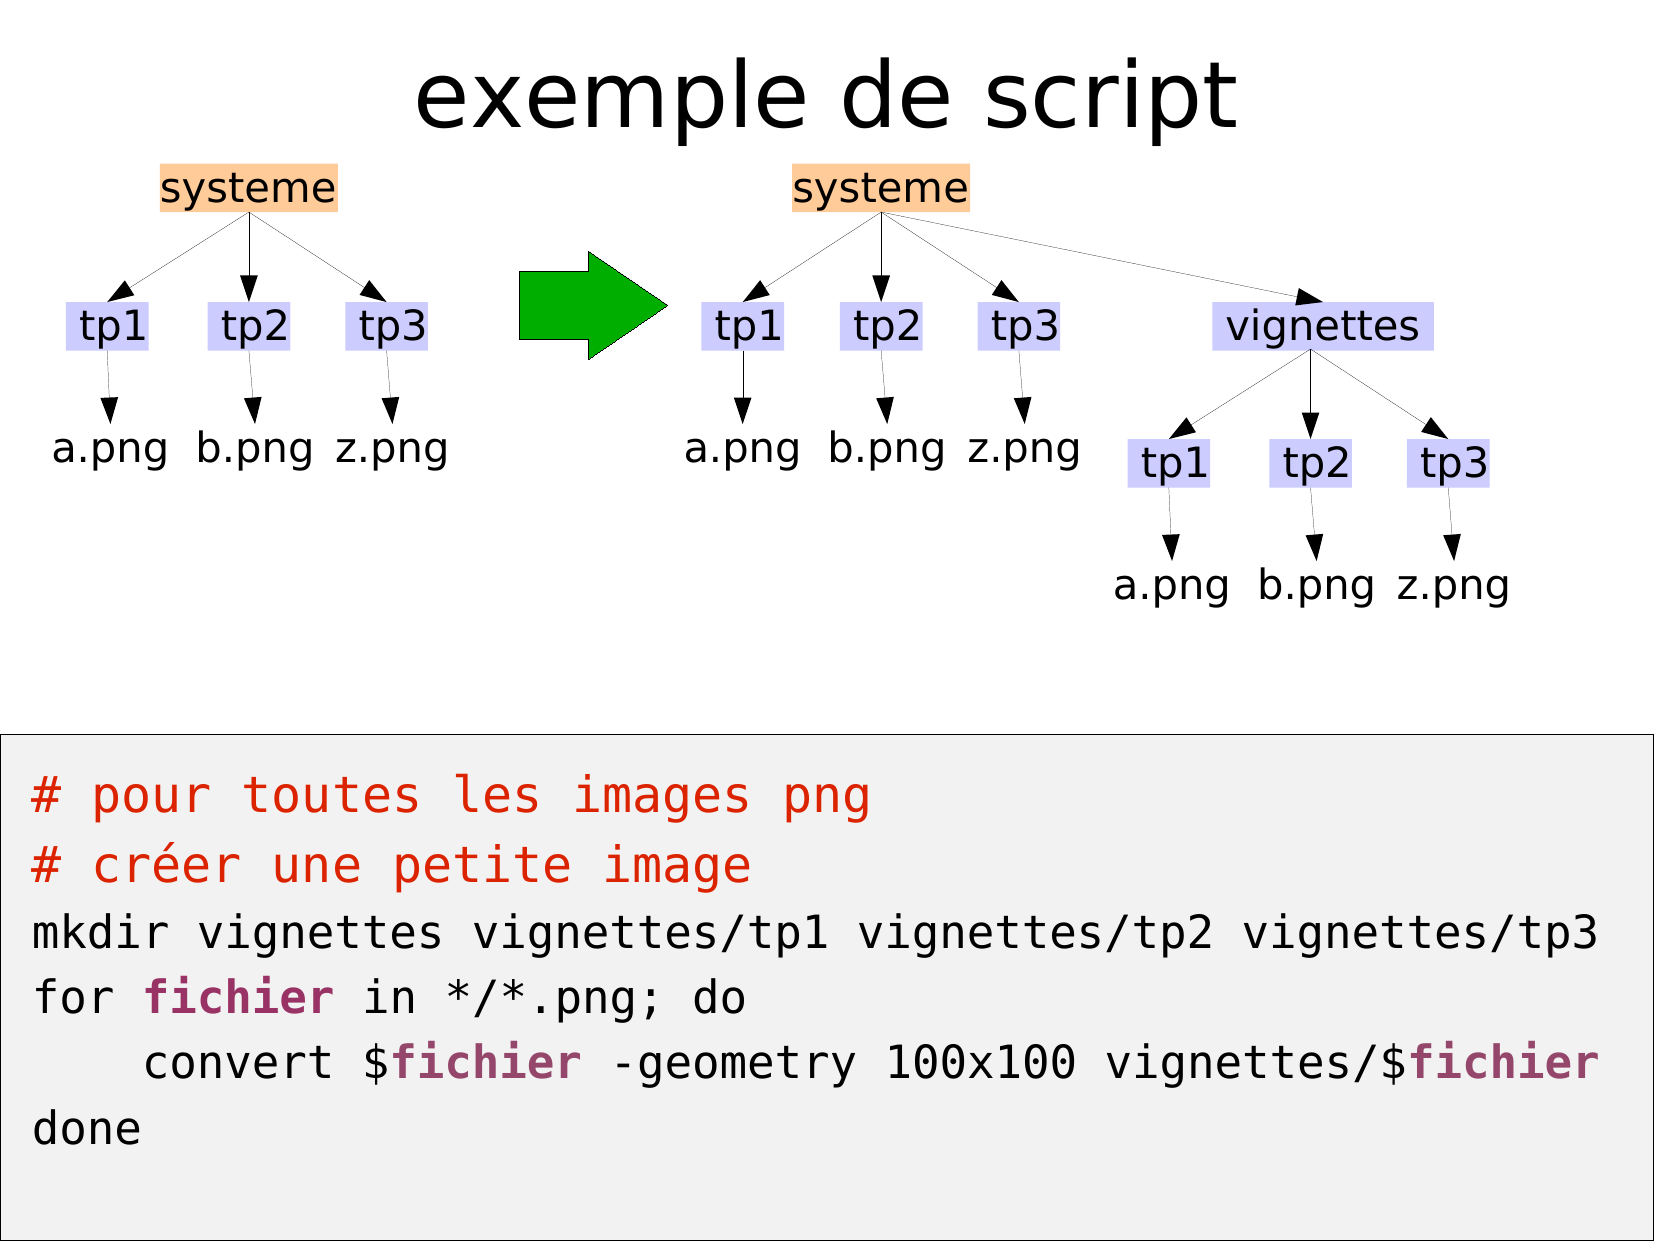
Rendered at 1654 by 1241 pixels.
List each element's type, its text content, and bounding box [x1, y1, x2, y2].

text_box b.png [827, 424, 947, 473]
text_box systeme [159, 163, 338, 213]
text_box tp2 [1269, 439, 1352, 488]
text_box tp3 [1406, 439, 1490, 488]
text_box a.png [1112, 561, 1232, 610]
text_box tp2 [207, 302, 291, 351]
text_box a.png [51, 424, 170, 473]
text_box z.png [967, 424, 1083, 473]
text_box a.png [683, 424, 802, 473]
text_box vignettes [1212, 302, 1434, 351]
text_box tp2 [839, 302, 923, 351]
text_box tp3 [345, 302, 428, 351]
text_box # pour toutes les images png # créer une petite image mkdir vignettes vignettes/tp1 vignettes/tp2 vignettes/tp3 for fichier in */*.png; do convert $fichier -geometry 100x100 vignettes/$fichier done [31, 766, 1654, 1220]
title exemple de script [136, 34, 1518, 158]
text_box z.png [1396, 561, 1512, 610]
text_box b.png [1256, 561, 1377, 610]
text_box tp1 [1127, 439, 1211, 488]
text_box b.png [195, 424, 315, 473]
text_box z.png [335, 424, 450, 473]
text_box [0, 734, 1654, 1241]
text_box systeme [792, 163, 971, 213]
text_box tp3 [977, 302, 1061, 351]
text_box [519, 251, 668, 360]
text_box tp1 [65, 302, 149, 351]
text_box tp1 [701, 302, 785, 351]
